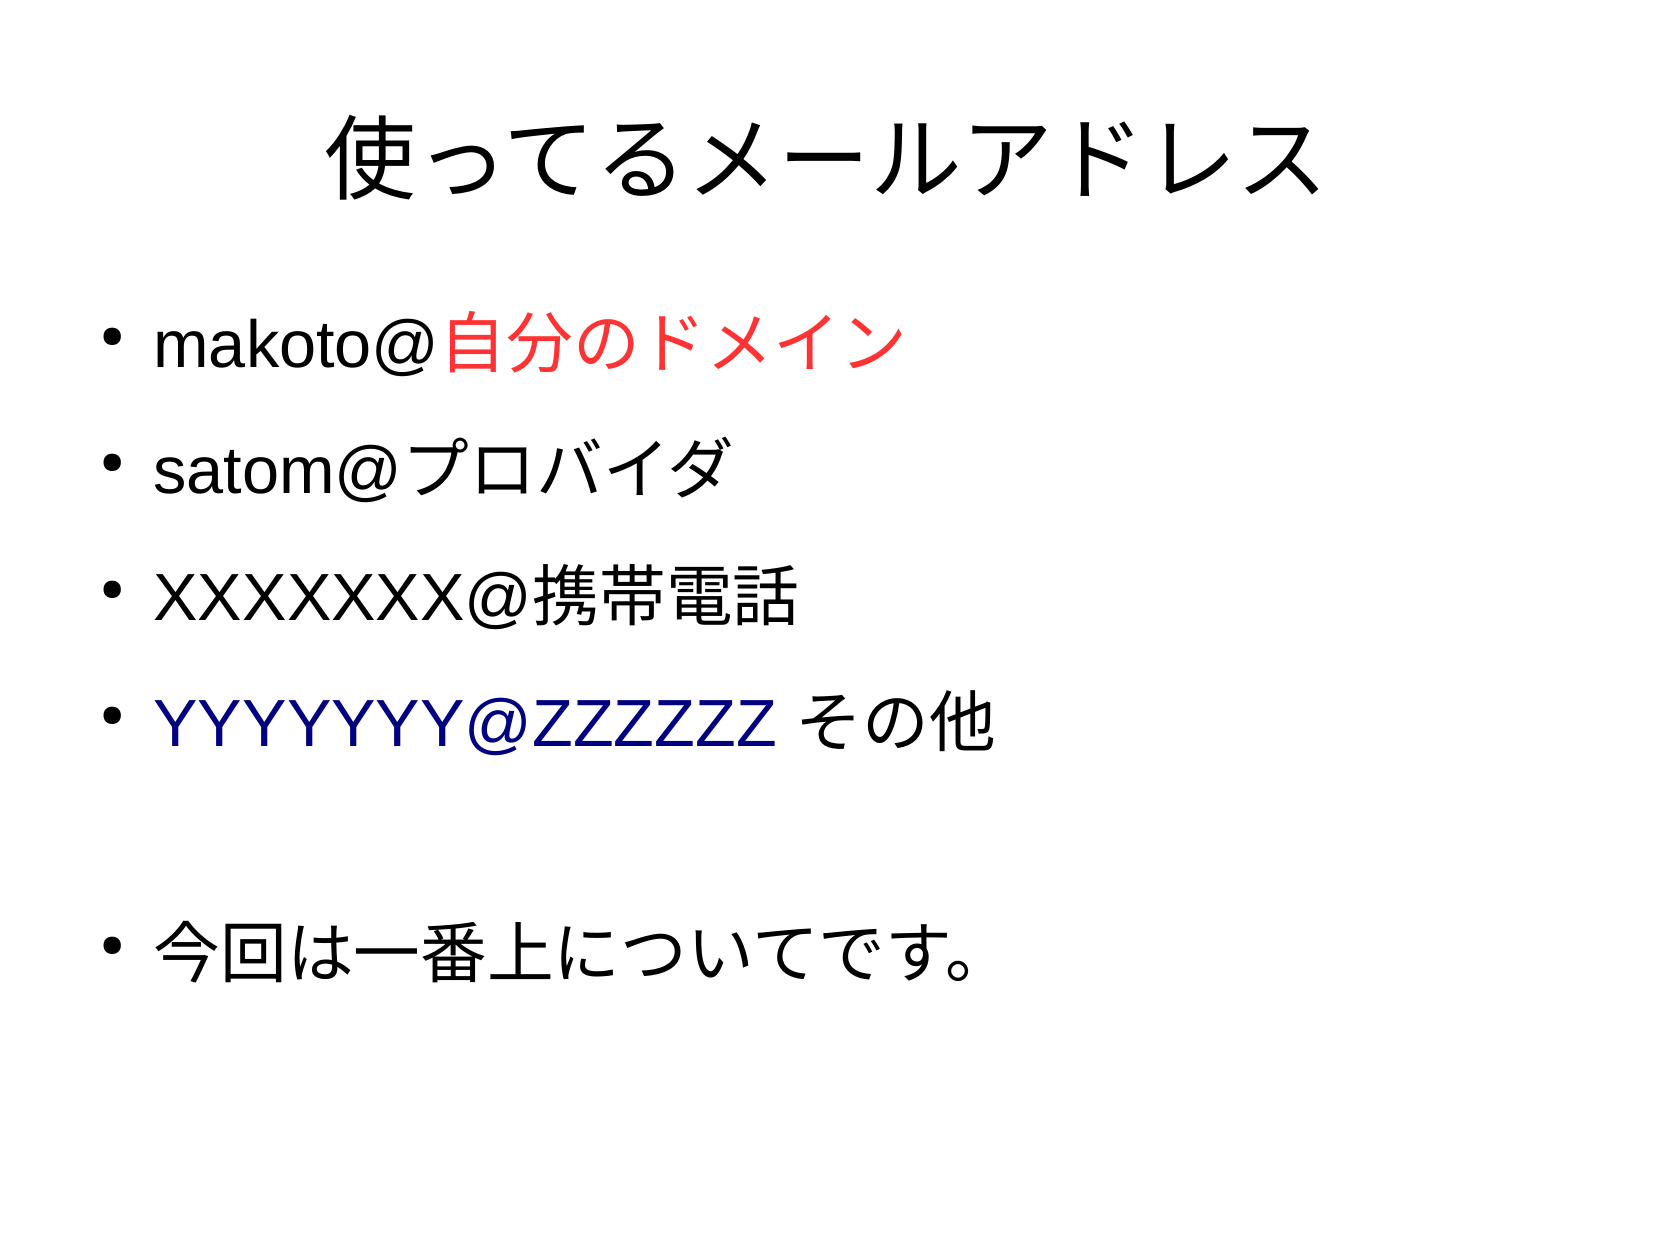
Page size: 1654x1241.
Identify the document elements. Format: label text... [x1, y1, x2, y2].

title 使ってるメールアドレス [82, 49, 1571, 257]
list makoto@自分のドメイン satom@プロバイダ XXXXXXX@携帯電話 YYYYYYY@ZZZZZZ その他 今回は一番上についてです。 [82, 290, 1571, 1010]
